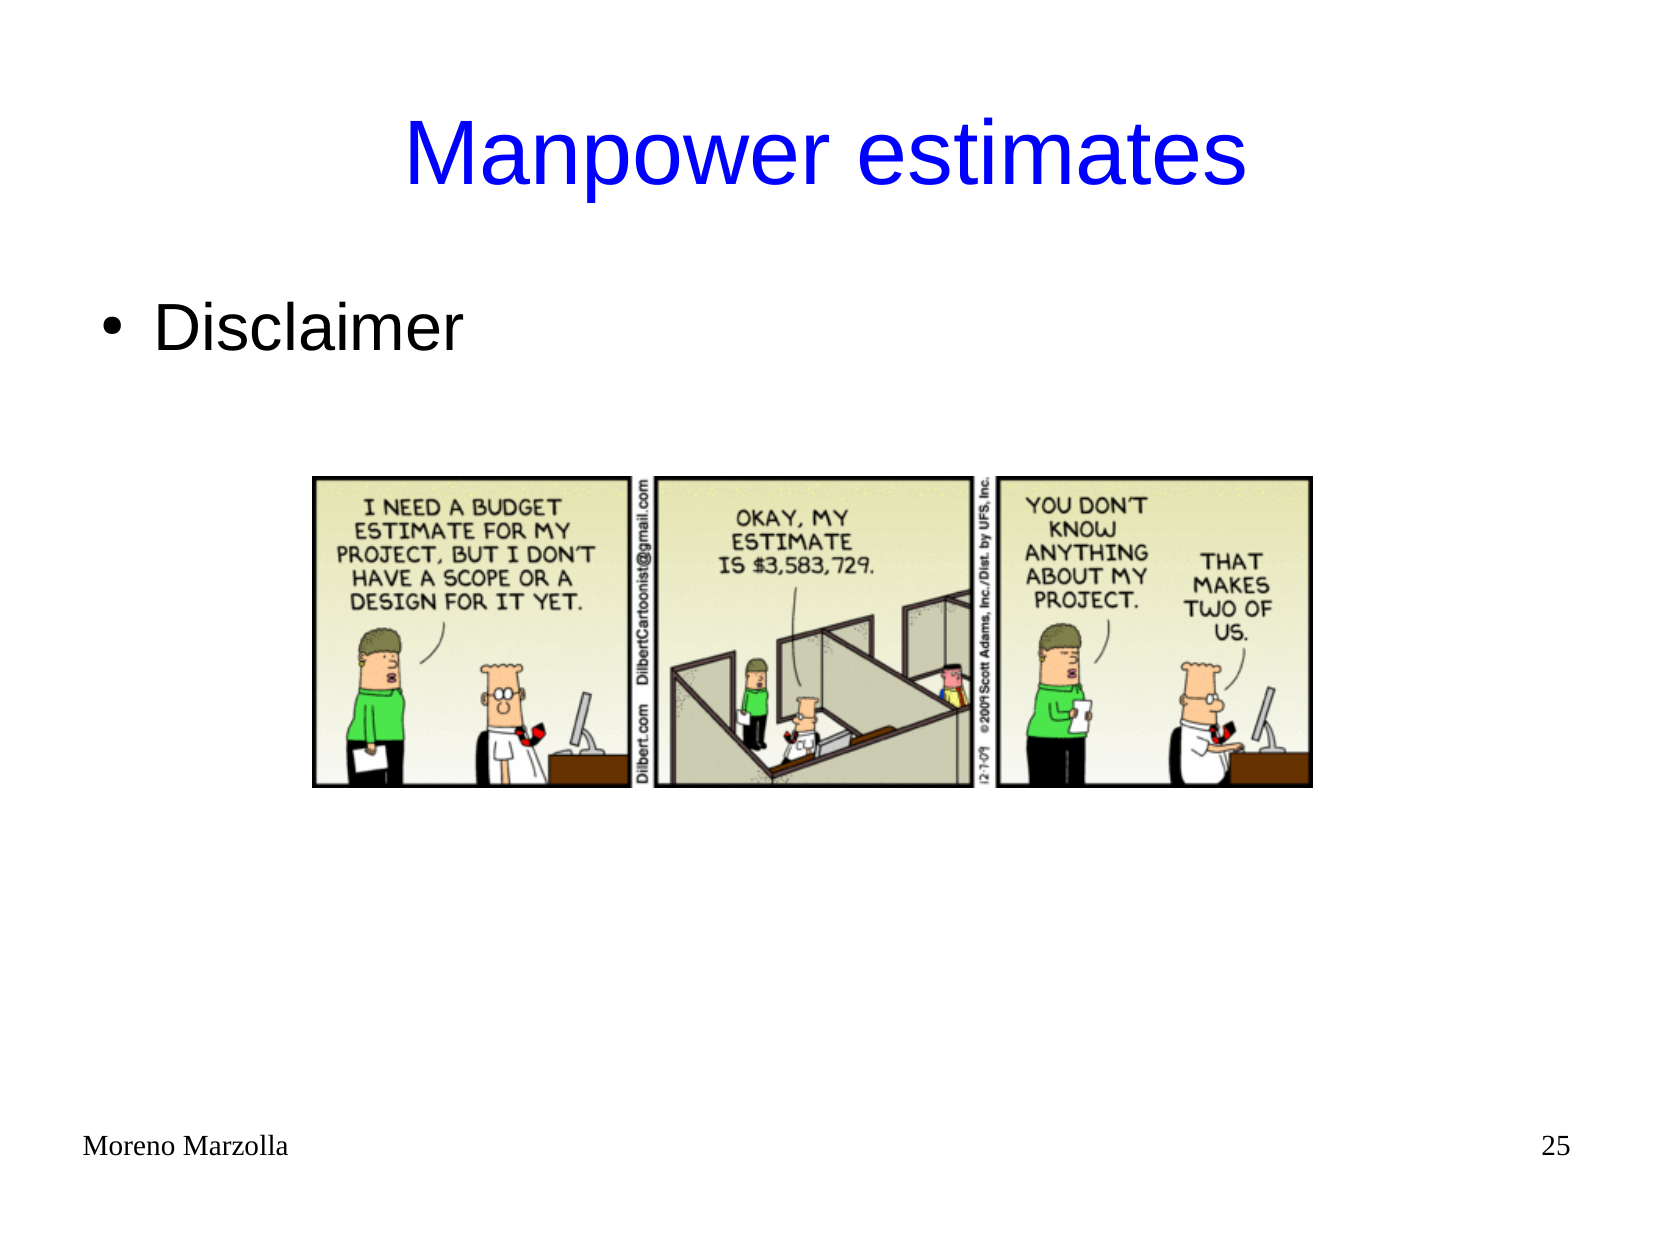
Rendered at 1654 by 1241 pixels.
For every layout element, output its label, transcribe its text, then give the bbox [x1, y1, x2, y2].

picture [312, 476, 1313, 788]
title Manpower estimates [82, 49, 1571, 257]
list Disclaimer [82, 290, 1571, 1094]
